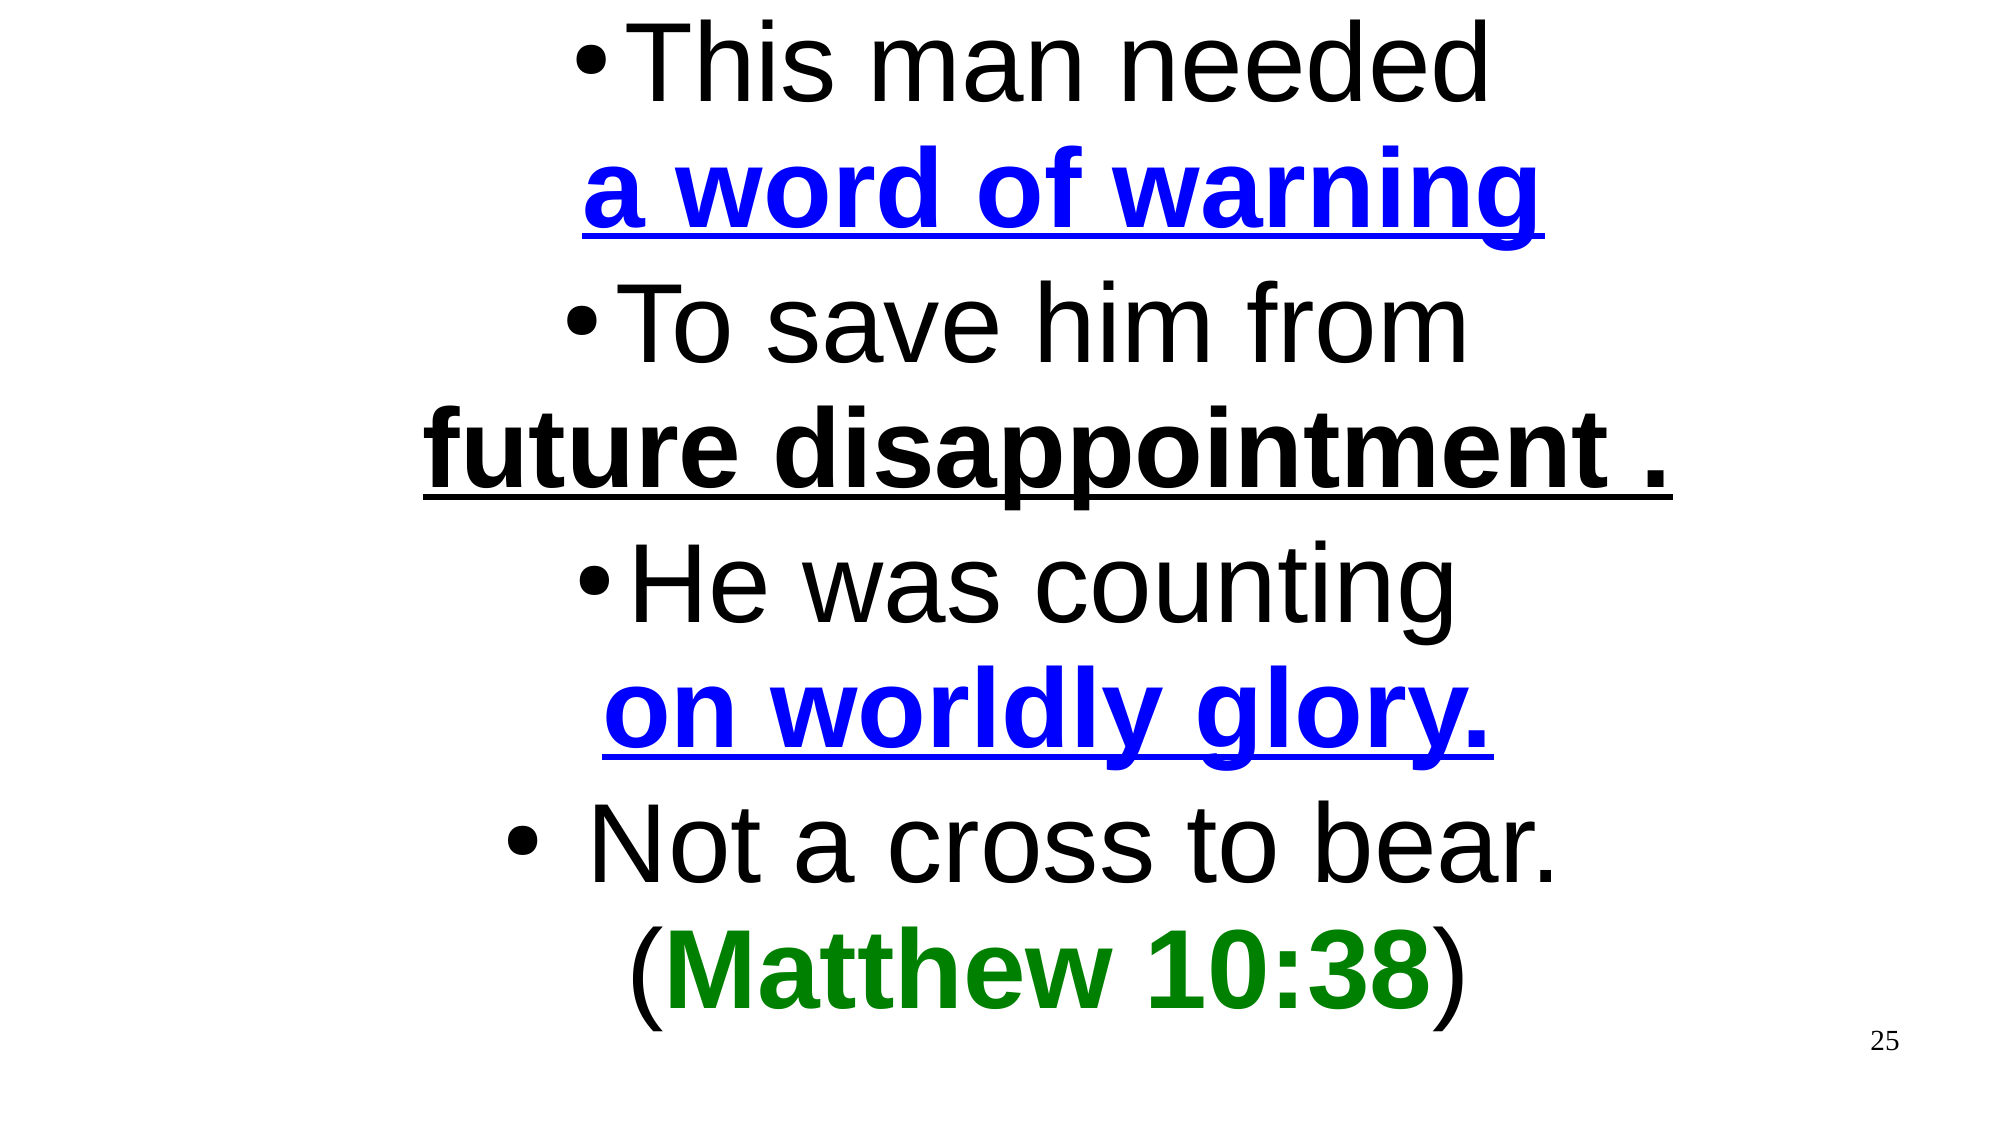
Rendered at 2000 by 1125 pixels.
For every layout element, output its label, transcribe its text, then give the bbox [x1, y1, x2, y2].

list This man needed a word of warning To save him from future disappointment . He was counting on worldly glory. Not a cross to bear. (Matthew 10:38) [37, 0, 1988, 1088]
